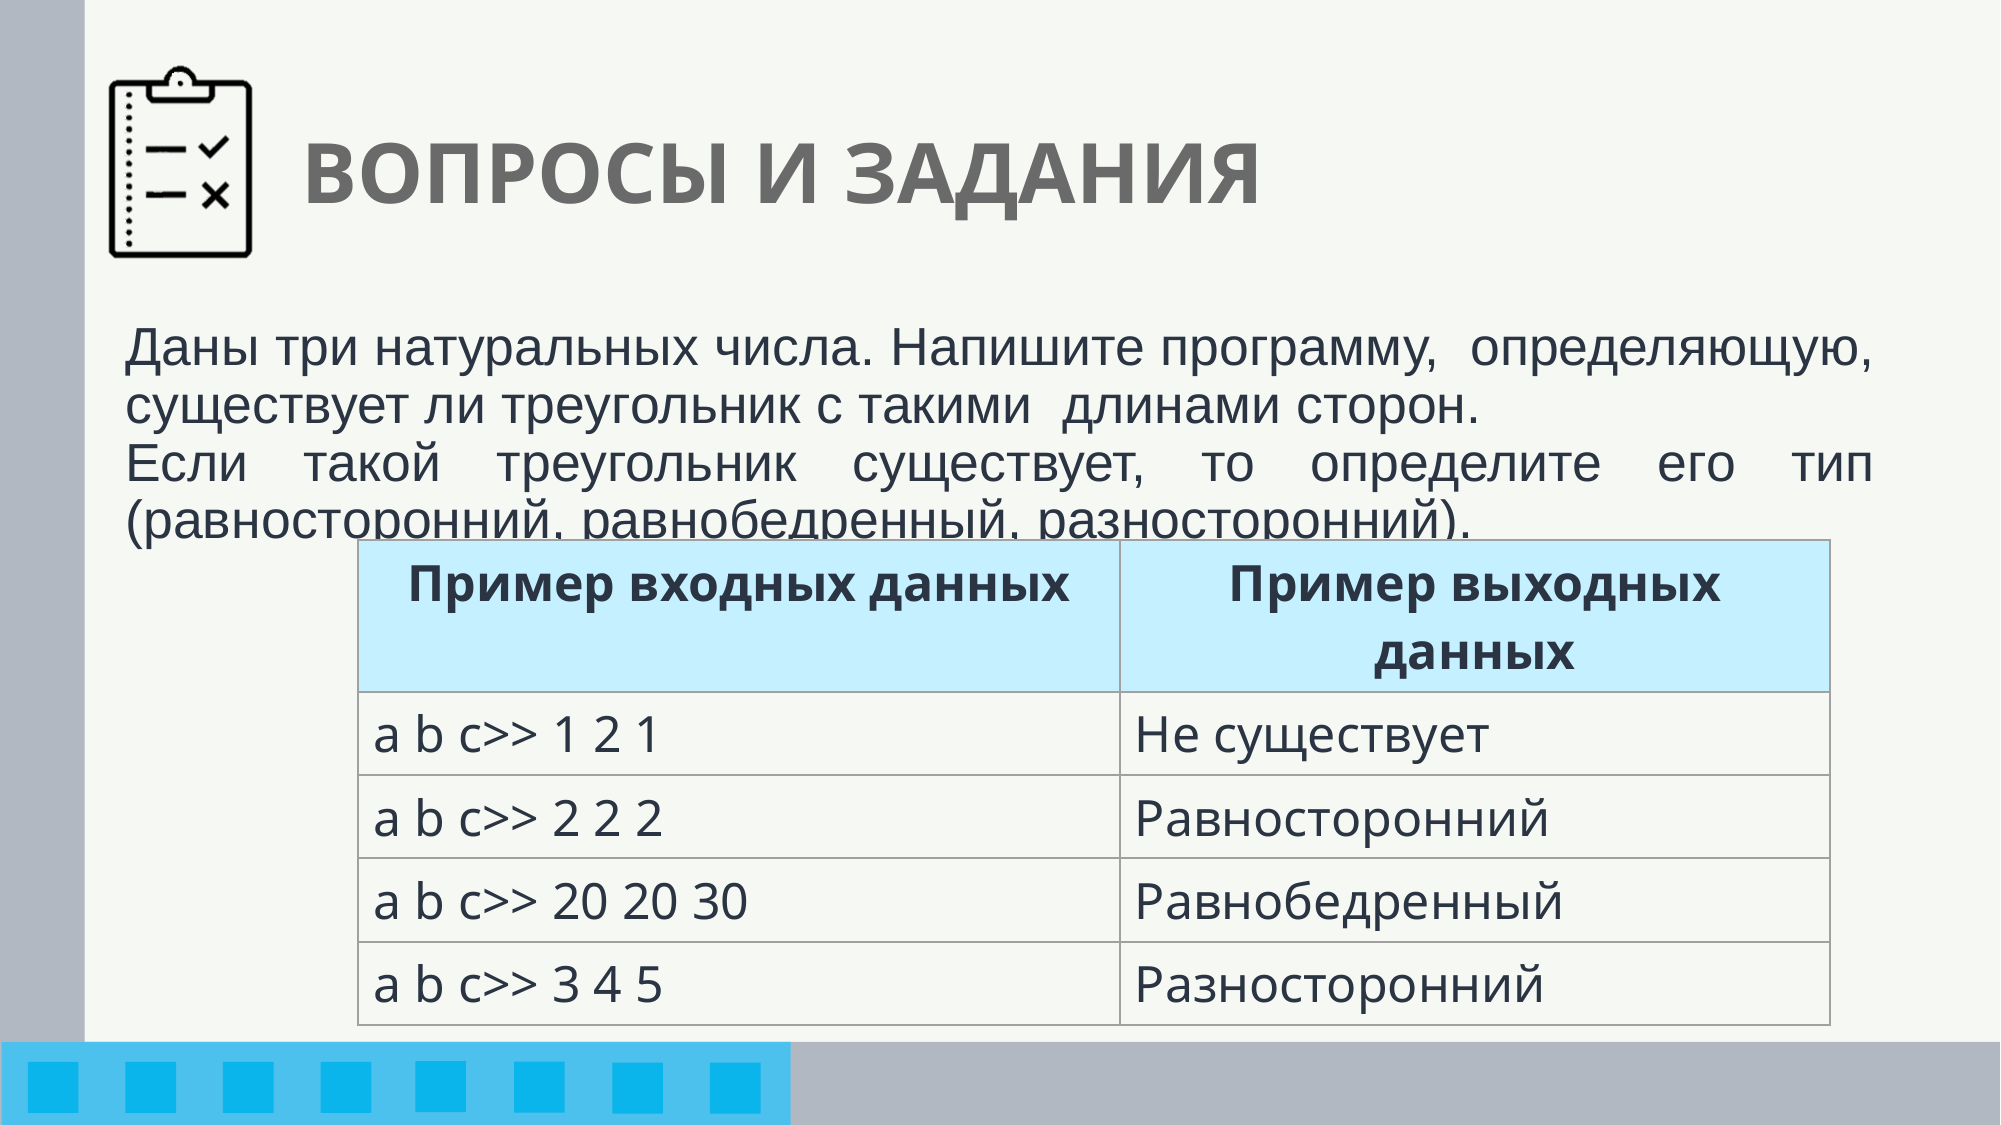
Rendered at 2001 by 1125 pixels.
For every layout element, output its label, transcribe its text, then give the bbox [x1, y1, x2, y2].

list Даны три натуральных числа. Напишите программу, определяющую, существует ли треугольник с такими длинами сторон. Если такой треугольник существует, то определите его тип (равносторонний, равнобедренный, разносторонний). [110, 311, 1892, 563]
table_header Пример выходных данных [1121, 541, 1829, 691]
title ВОПРОСЫ И ЗАДАНИЯ [285, 67, 1892, 286]
table_cell Разносторонний [1121, 943, 1829, 1024]
table_cell Равносторонний [1121, 776, 1829, 857]
picture [85, 54, 286, 286]
table_cell Равнобедренный [1121, 859, 1829, 941]
table_cell a b c>> 1 2 1 [359, 693, 1119, 774]
table_cell a b c>> 3 4 5 [359, 943, 1119, 1024]
table_cell Не существует [1121, 693, 1829, 774]
table_cell a b c>> 20 20 30 [359, 859, 1119, 941]
table_header Пример входных данных [359, 541, 1119, 691]
table_cell a b c>> 2 2 2 [359, 776, 1119, 857]
